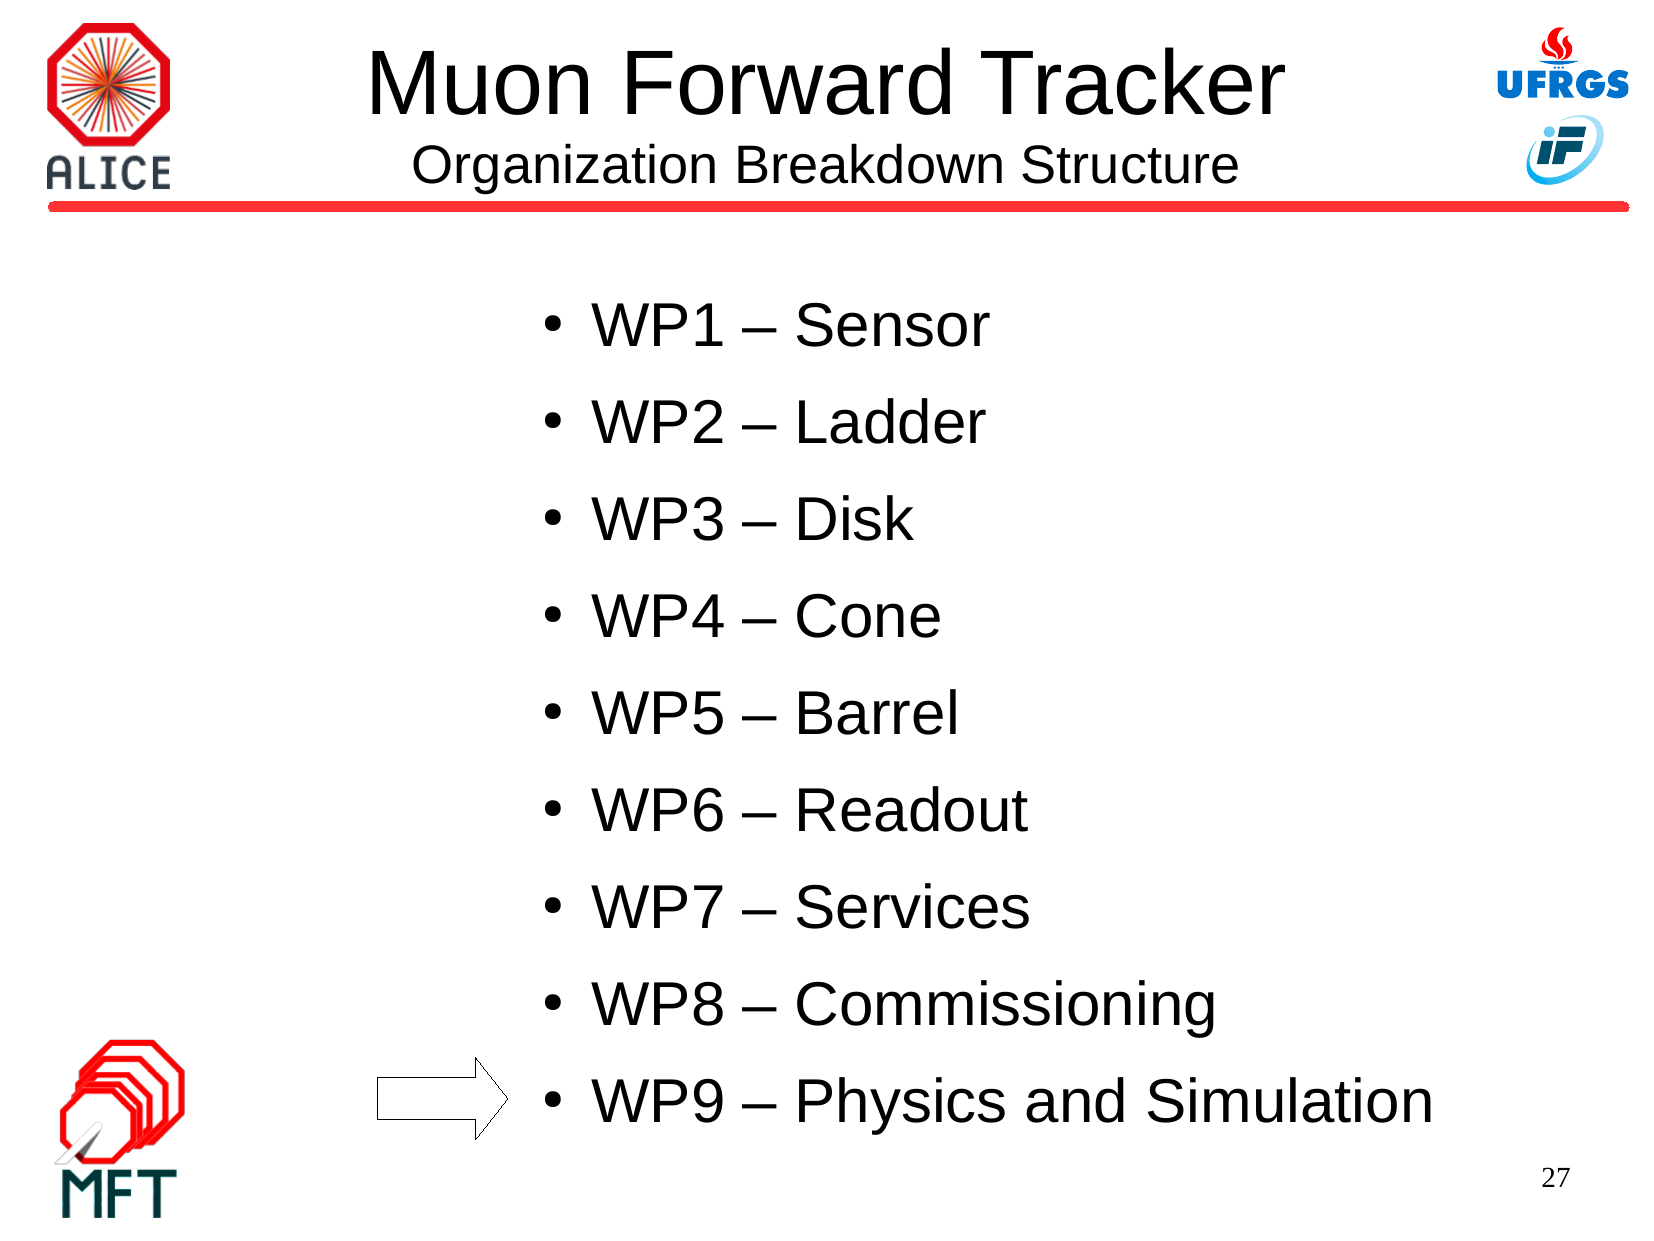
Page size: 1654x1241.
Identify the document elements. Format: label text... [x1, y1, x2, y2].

text_box [377, 1057, 508, 1140]
picture [47, 23, 170, 190]
picture [1497, 27, 1629, 103]
picture [1526, 153, 1531, 162]
list WP1 – Sensor WP2 – Ladder WP3 – Disk WP4 – Cone WP5 – Barrel WP6 – Readout WP7 – Services WP8 – Commissioning WP9 – Physics and Simulation [525, 290, 1447, 1170]
picture [1542, 176, 1558, 185]
picture [47, 1039, 193, 1220]
title Muon Forward Tracker Organization Breakdown Structure [200, 31, 1453, 195]
